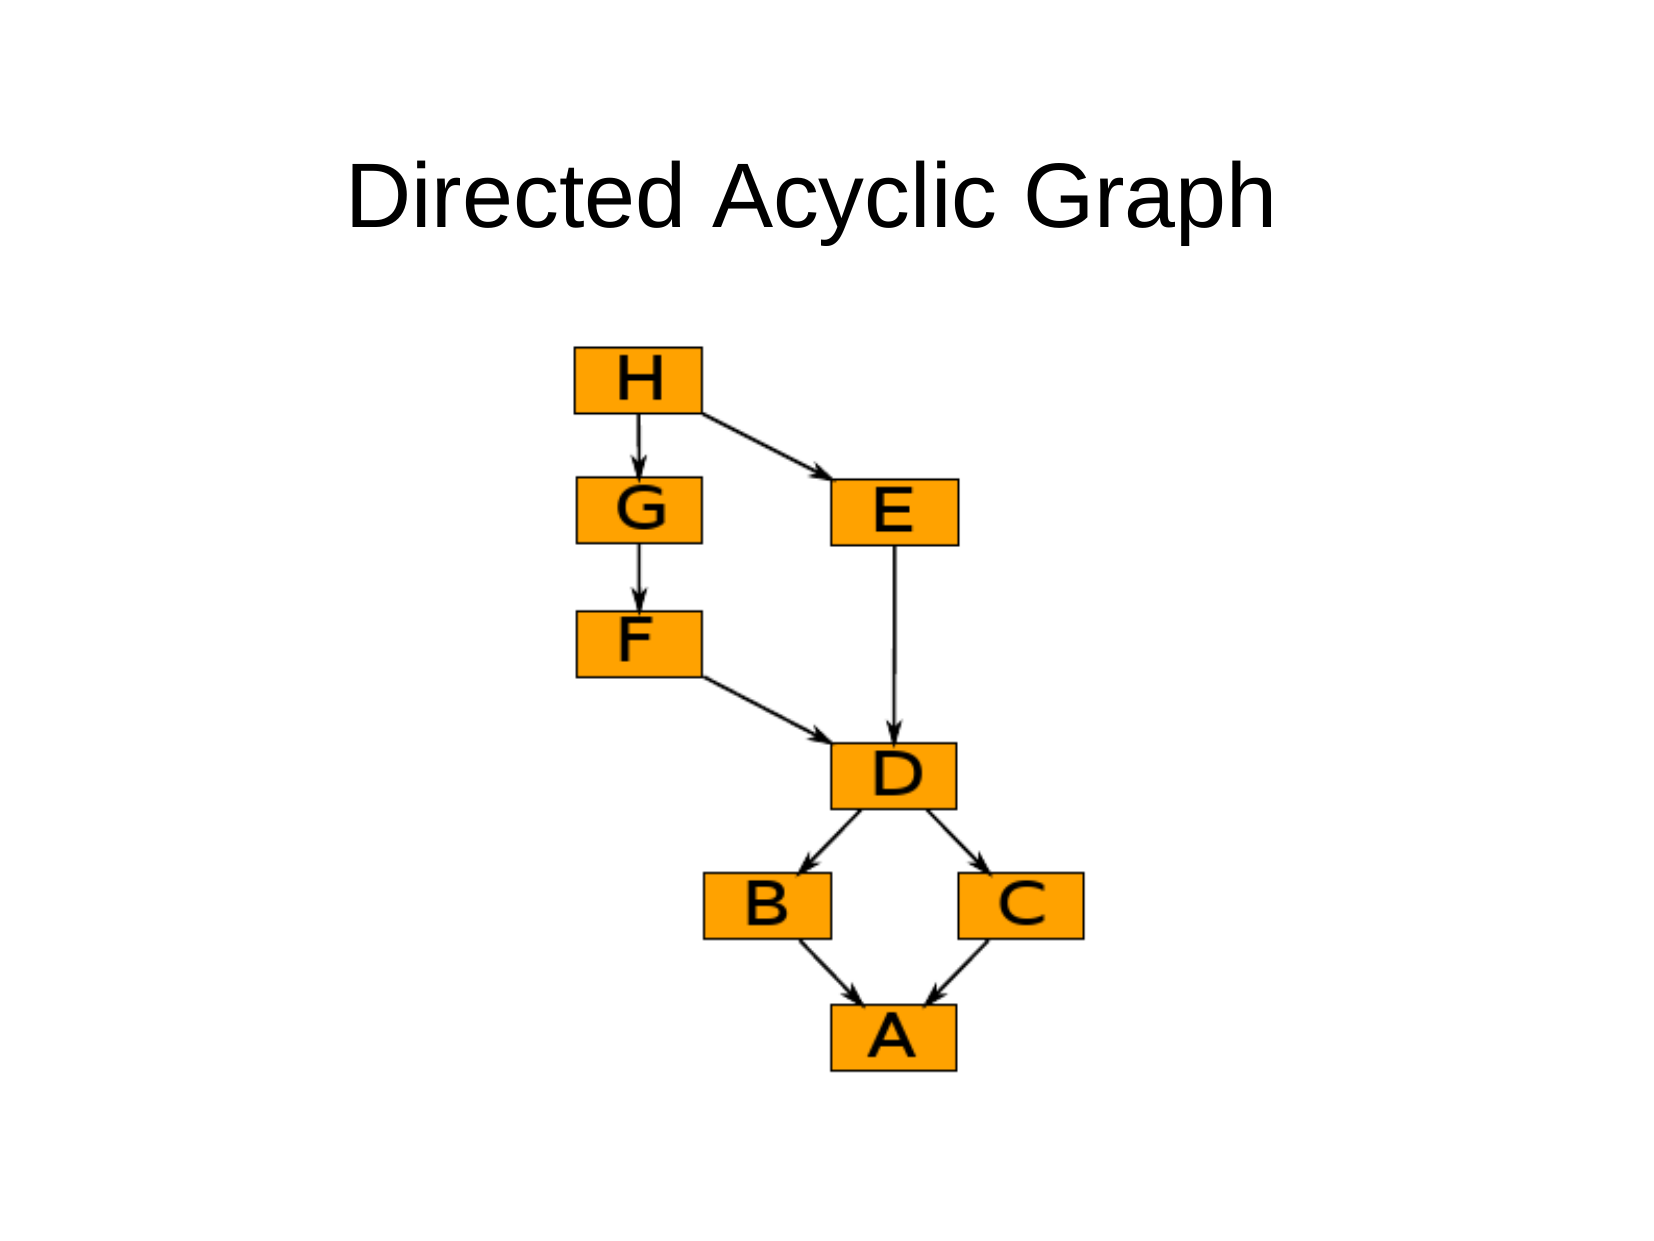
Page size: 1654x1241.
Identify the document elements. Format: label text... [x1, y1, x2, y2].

title Directed Acyclic Graph [118, 119, 1506, 273]
picture [0, 0, 1654, 1241]
